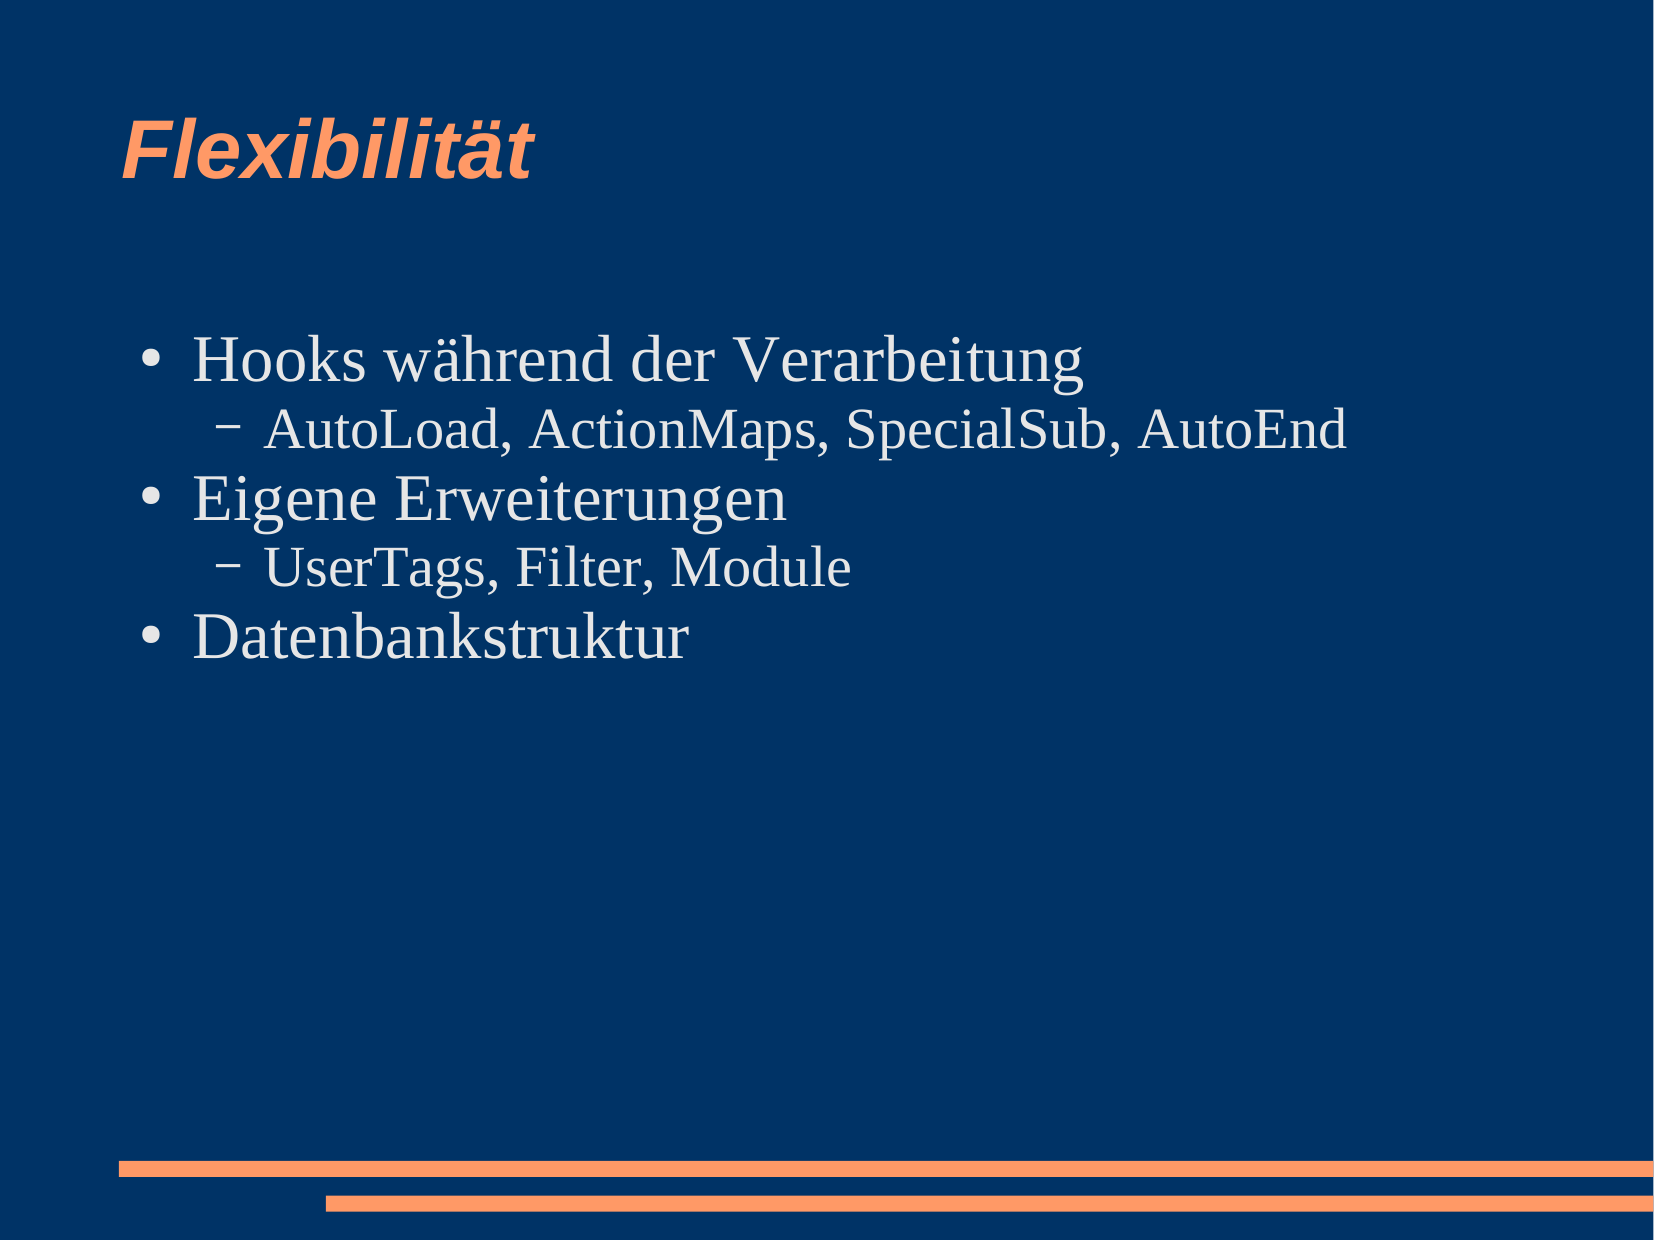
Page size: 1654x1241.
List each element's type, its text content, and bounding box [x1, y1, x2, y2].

title Flexibilität [121, 46, 1534, 254]
list Hooks während der Verarbeitung AutoLoad, ActionMaps, SpecialSub, AutoEnd Eigene Erweiterungen UserTags, Filter, Module Datenbankstruktur [121, 322, 1561, 1118]
